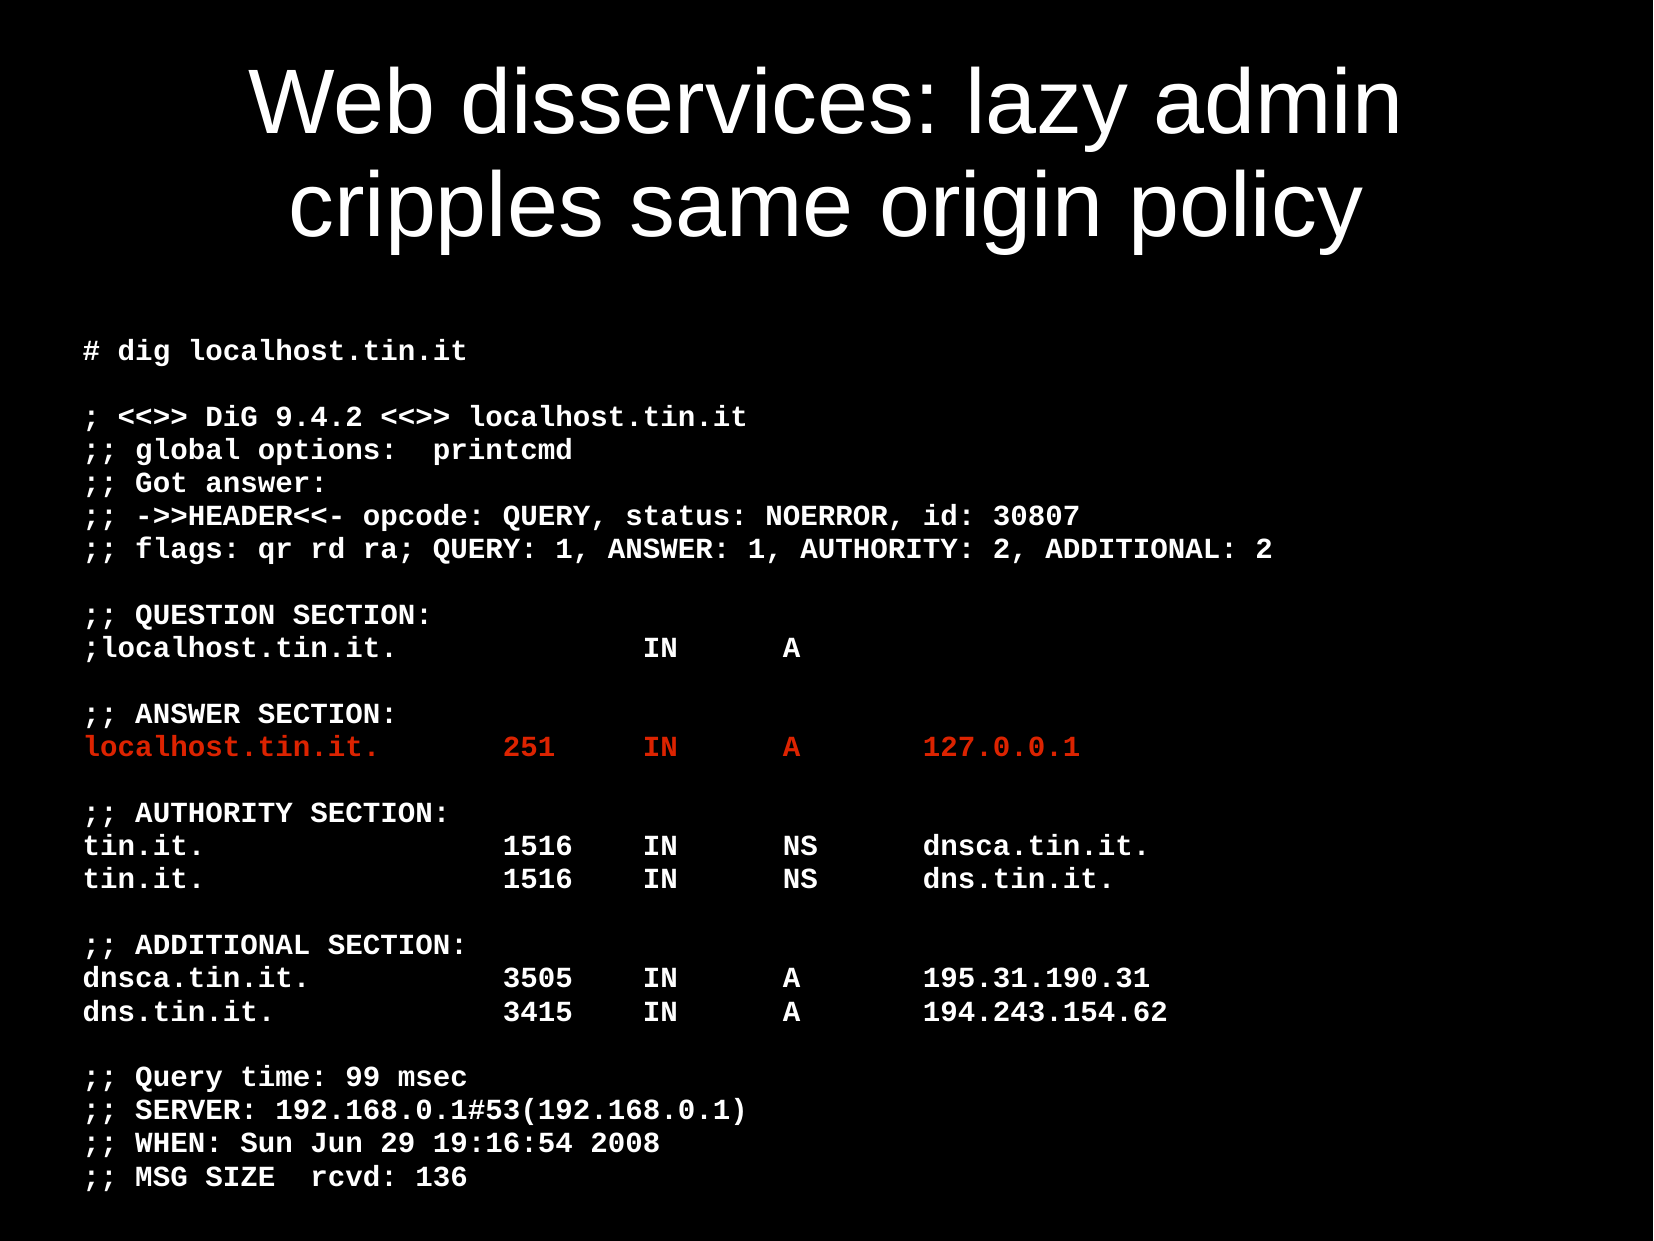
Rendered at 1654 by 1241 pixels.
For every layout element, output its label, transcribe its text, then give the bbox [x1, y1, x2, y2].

text_box # dig localhost.tin.it ; <<>> DiG 9.4.2 <<>> localhost.tin.it ;; global options: printcmd ;; Got answer: ;; ->>HEADER<<- opcode: QUERY, status: NOERROR, id: 30807 ;; flags: qr rd ra; QUERY: 1, ANSWER: 1, AUTHORITY: 2, ADDITIONAL: 2 ;; QUESTION SECTION: ;localhost.tin.it. IN A ;; ANSWER SECTION: localhost.tin.it. 251 IN A 127.0.0.1 ;; AUTHORITY SECTION: tin.it. 1516 IN NS dnsca.tin.it. tin.it. 1516 IN NS dns.tin.it. ;; ADDITIONAL SECTION: dnsca.tin.it. 3505 IN A 195.31.190.31 dns.tin.it. 3415 IN A 194.243.154.62 ;; Query time: 99 msec ;; SERVER: 192.168.0.1#53(192.168.0.1) ;; WHEN: Sun Jun 29 19:16:54 2008 ;; MSG SIZE rcvd: 136 [82, 151, 1571, 1241]
title Web disservices: lazy admin cripples same origin policy [82, 45, 1571, 151]
